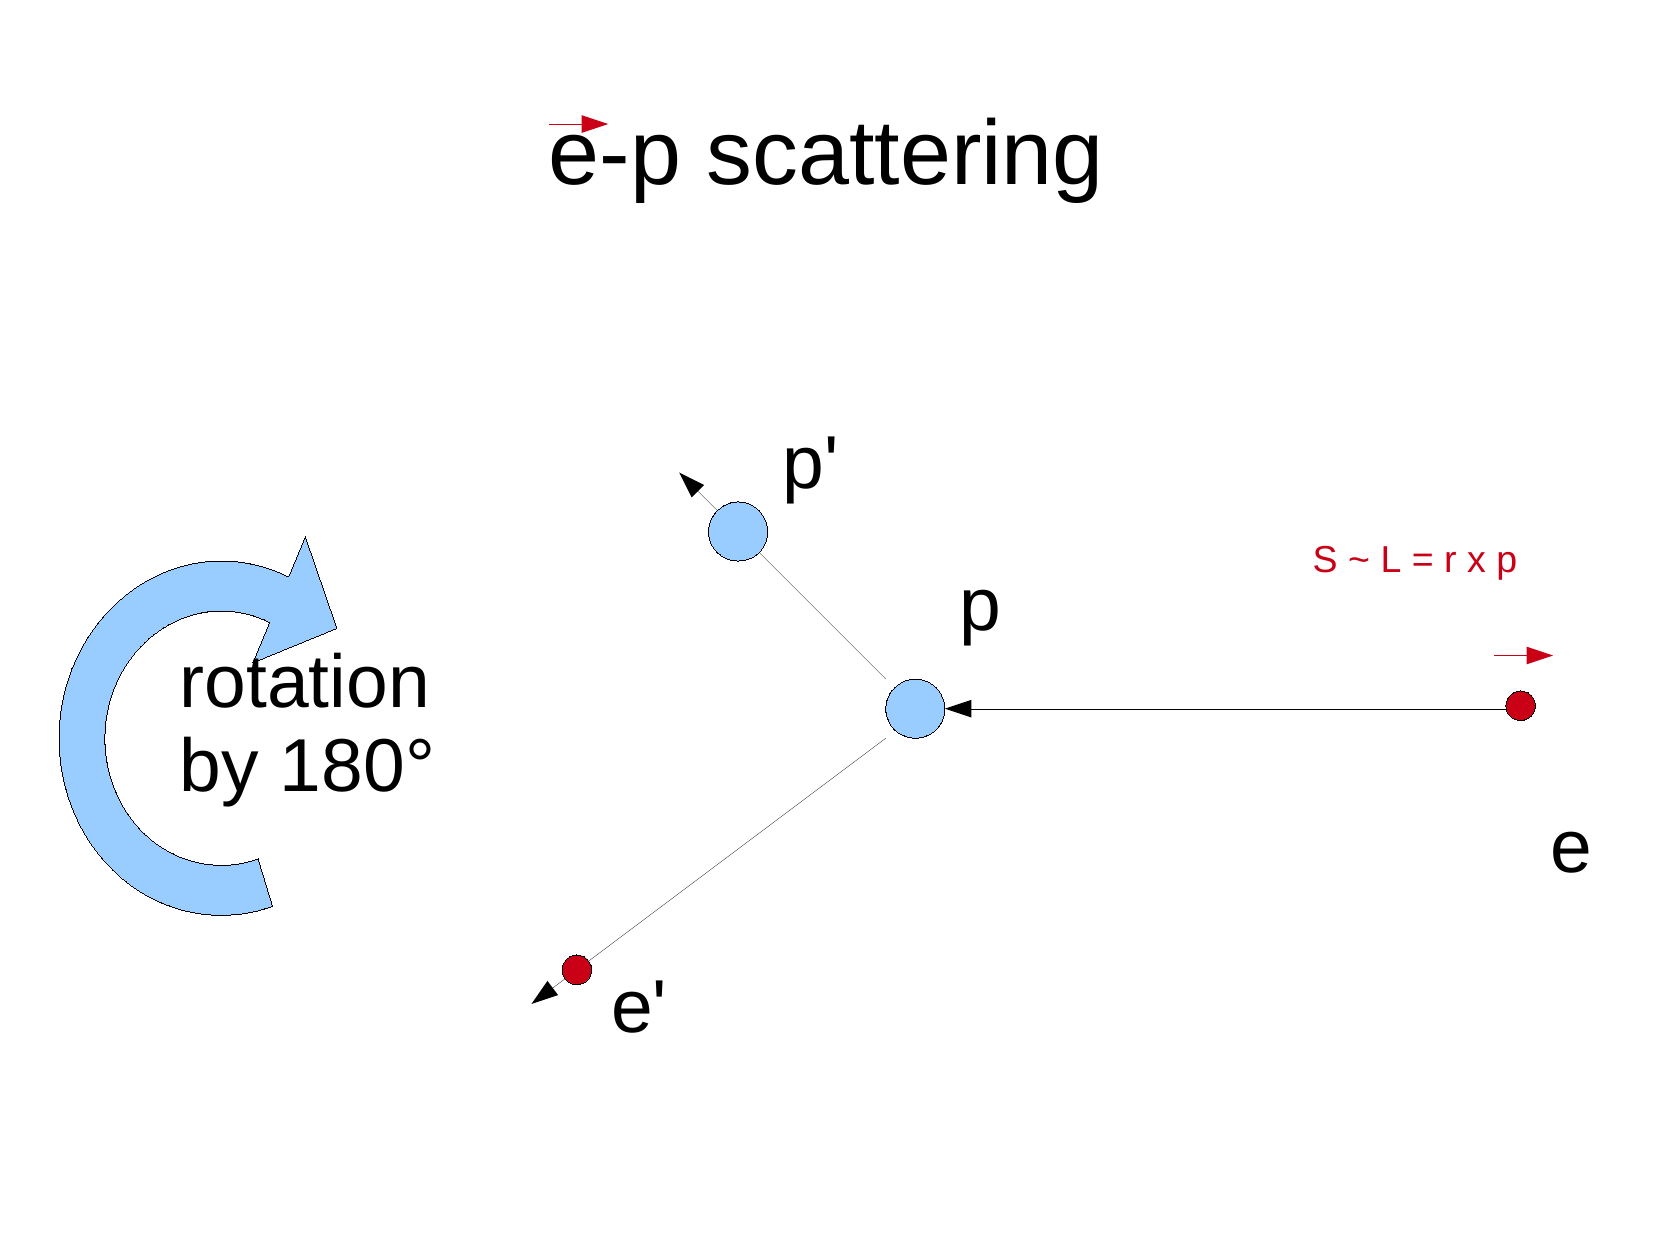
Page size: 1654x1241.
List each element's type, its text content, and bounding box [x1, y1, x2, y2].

text_box S ~ L = r x p [1297, 531, 1533, 603]
title e-p scattering [82, 56, 1571, 250]
text_box e [1535, 797, 1607, 924]
text_box p' [767, 413, 854, 540]
text_box [885, 679, 945, 739]
text_box e' [596, 956, 683, 1083]
text_box [562, 954, 592, 985]
text_box rotation by 180° [164, 631, 466, 870]
text_box p [944, 554, 1017, 682]
text_box [708, 501, 767, 562]
text_box [1505, 690, 1536, 721]
text_box [59, 536, 337, 916]
